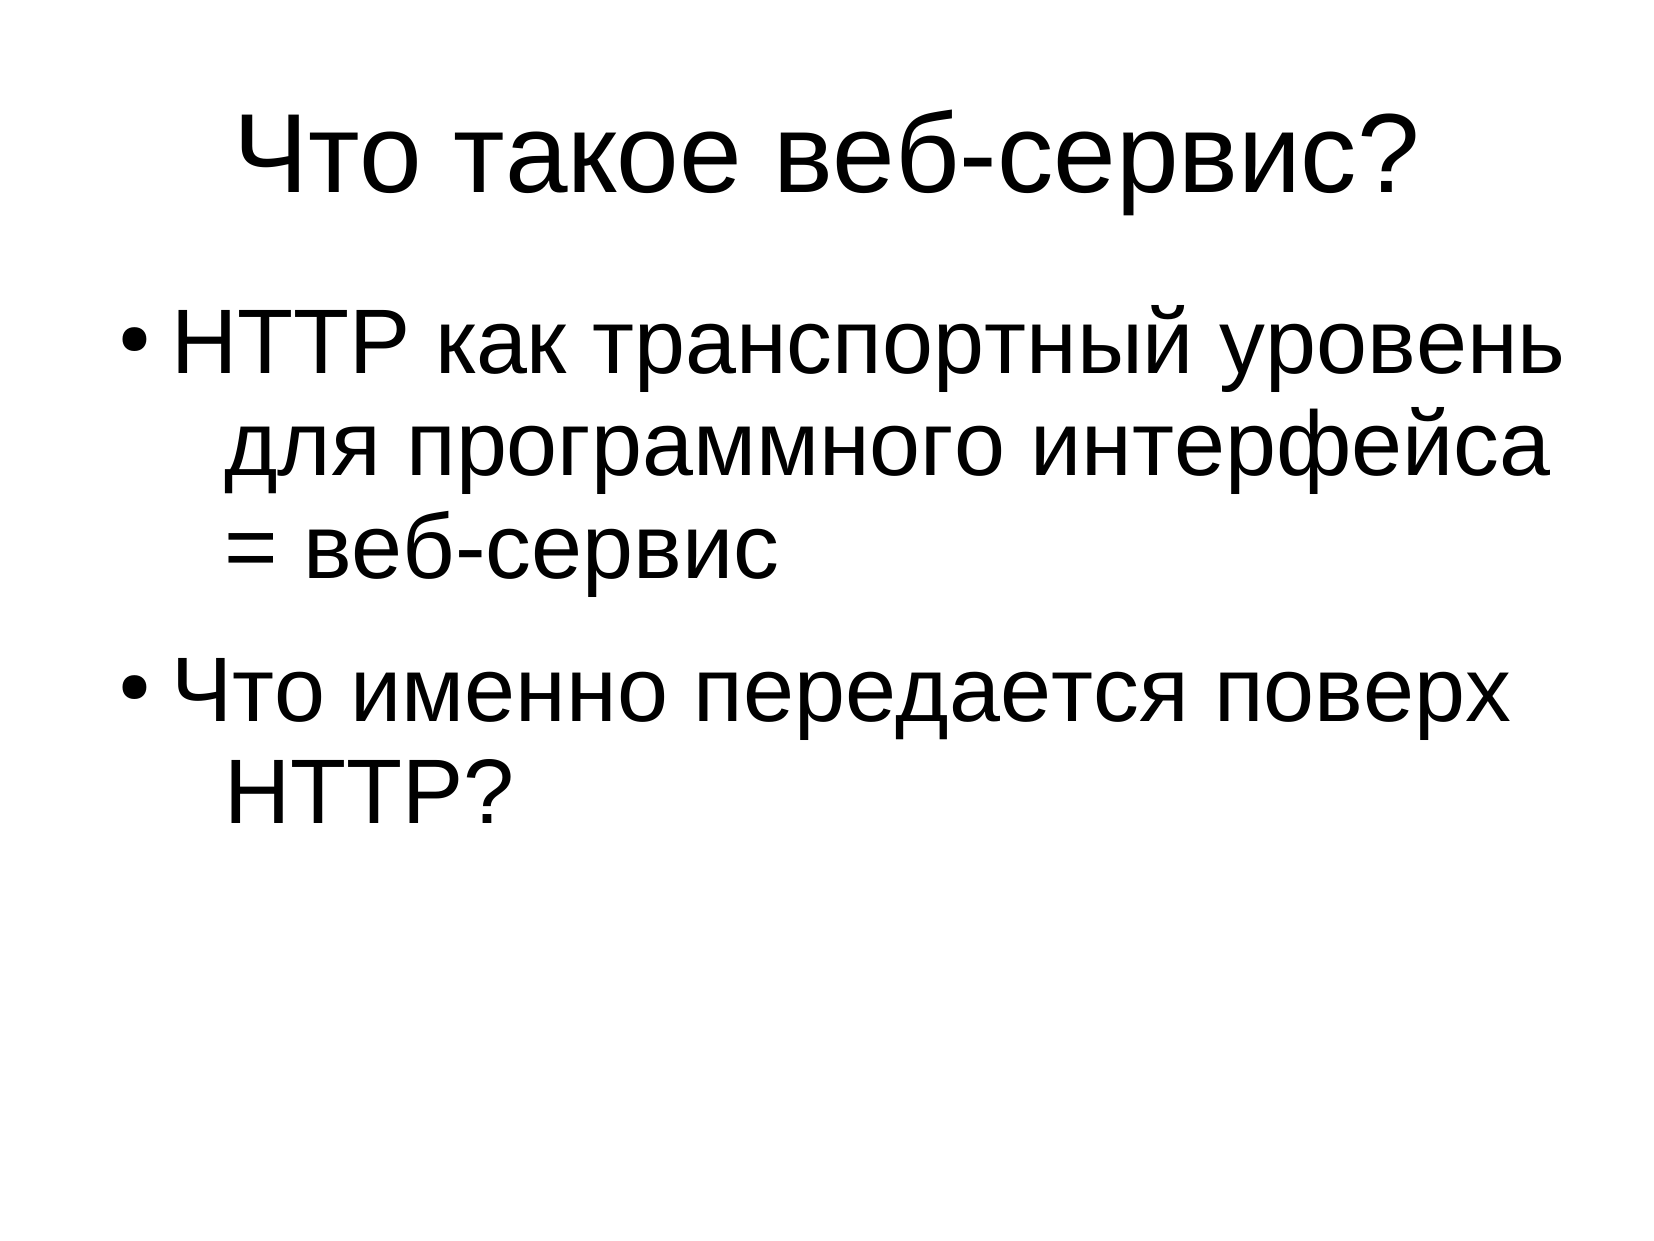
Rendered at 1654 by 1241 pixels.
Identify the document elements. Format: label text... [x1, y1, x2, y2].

title Что такое веб-сервис? [82, 49, 1571, 257]
list HTTP как транспортный уровень для программного интерфейса = веб-сервис Что именно передается поверх HTTP? [82, 290, 1571, 1109]
